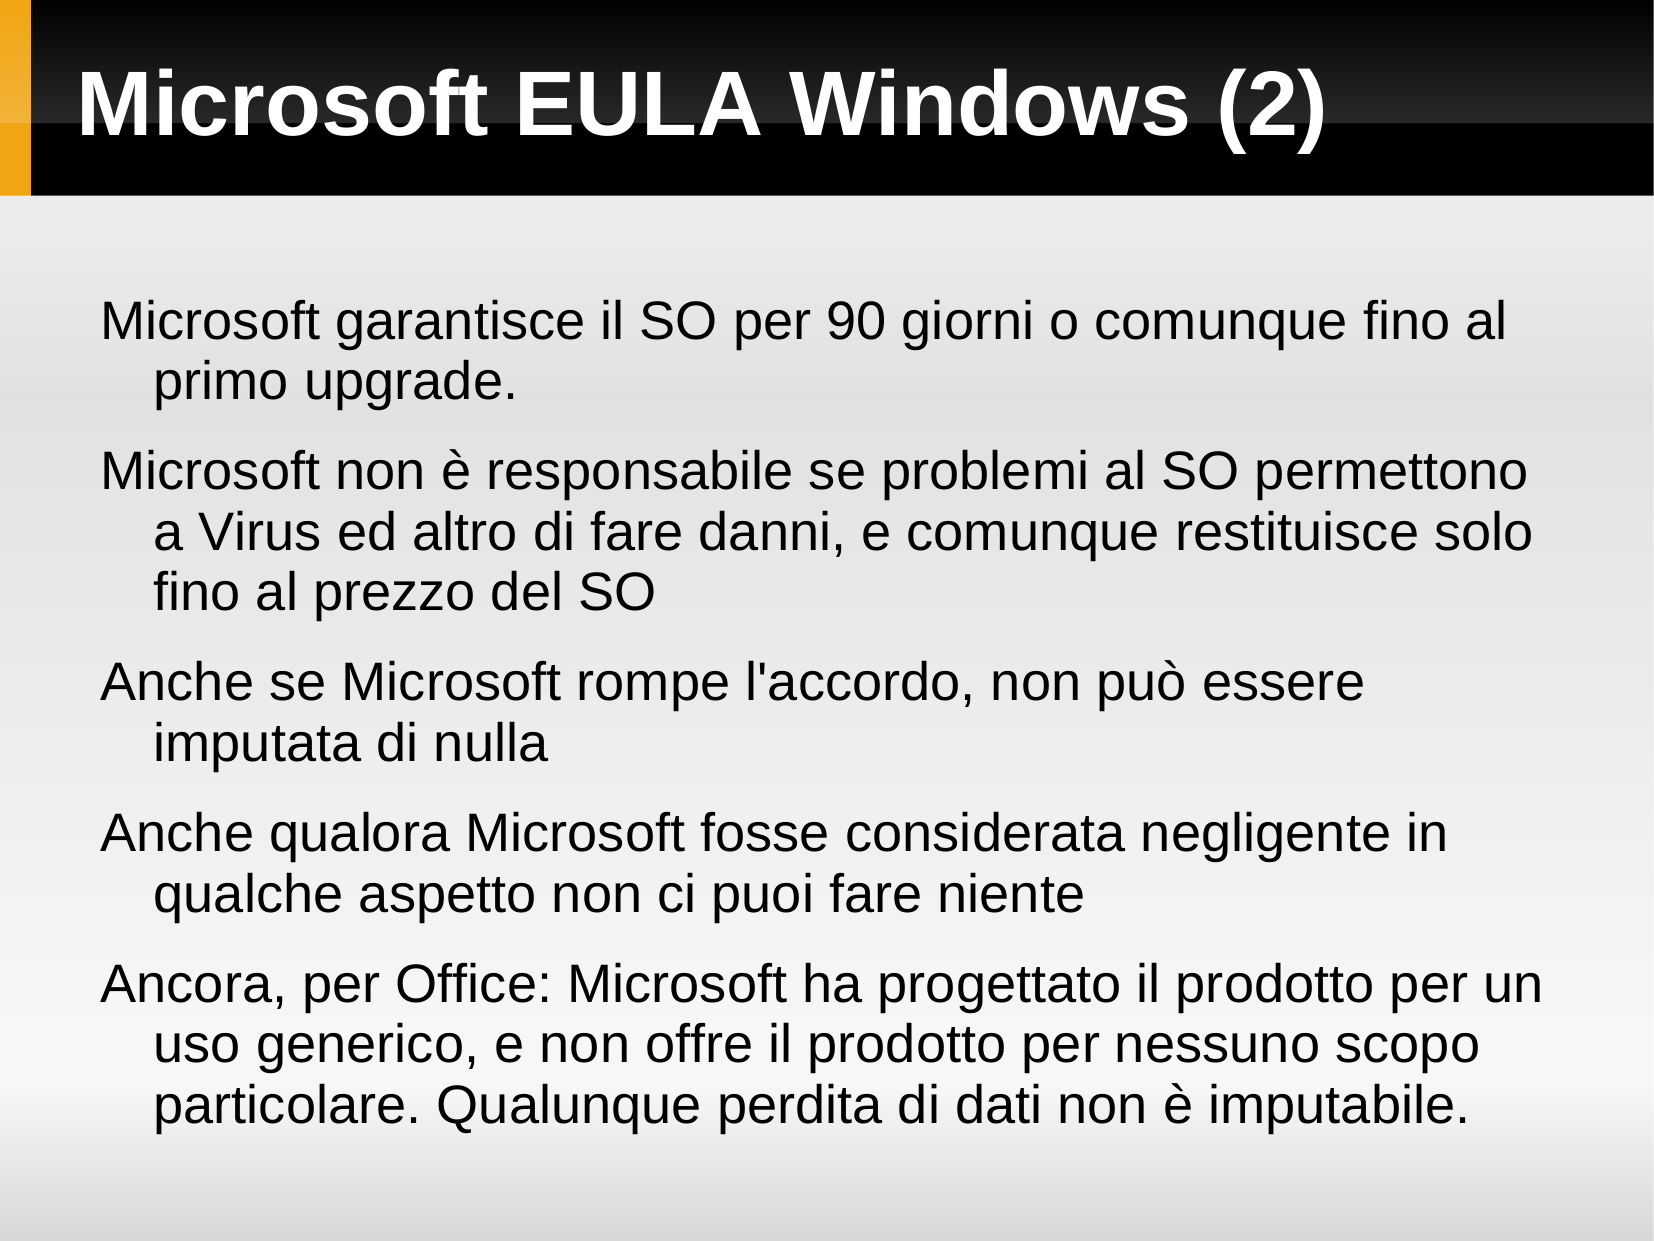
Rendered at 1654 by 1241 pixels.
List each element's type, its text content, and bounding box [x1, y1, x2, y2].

picture [0, 0, 1654, 1241]
title Microsoft EULA Windows (2) [76, 7, 1565, 200]
list Microsoft garantisce il SO per 90 giorni o comunque fino al primo upgrade. Microsoft non è responsabile se problemi al SO permettono a Virus ed altro di fare danni, e comunque restituisce solo fino al prezzo del SO Anche se Microsoft rompe l'accordo, non può essere imputata di nulla Anche qualora Microsoft fosse considerata negligente in qualche aspetto non ci puoi fare niente Ancora, per Office: Microsoft ha progettato il prodotto per un uso generico, e non offre il prodotto per nessuno scopo particolare. Qualunque perdita di dati non è imputabile. [82, 290, 1571, 1135]
